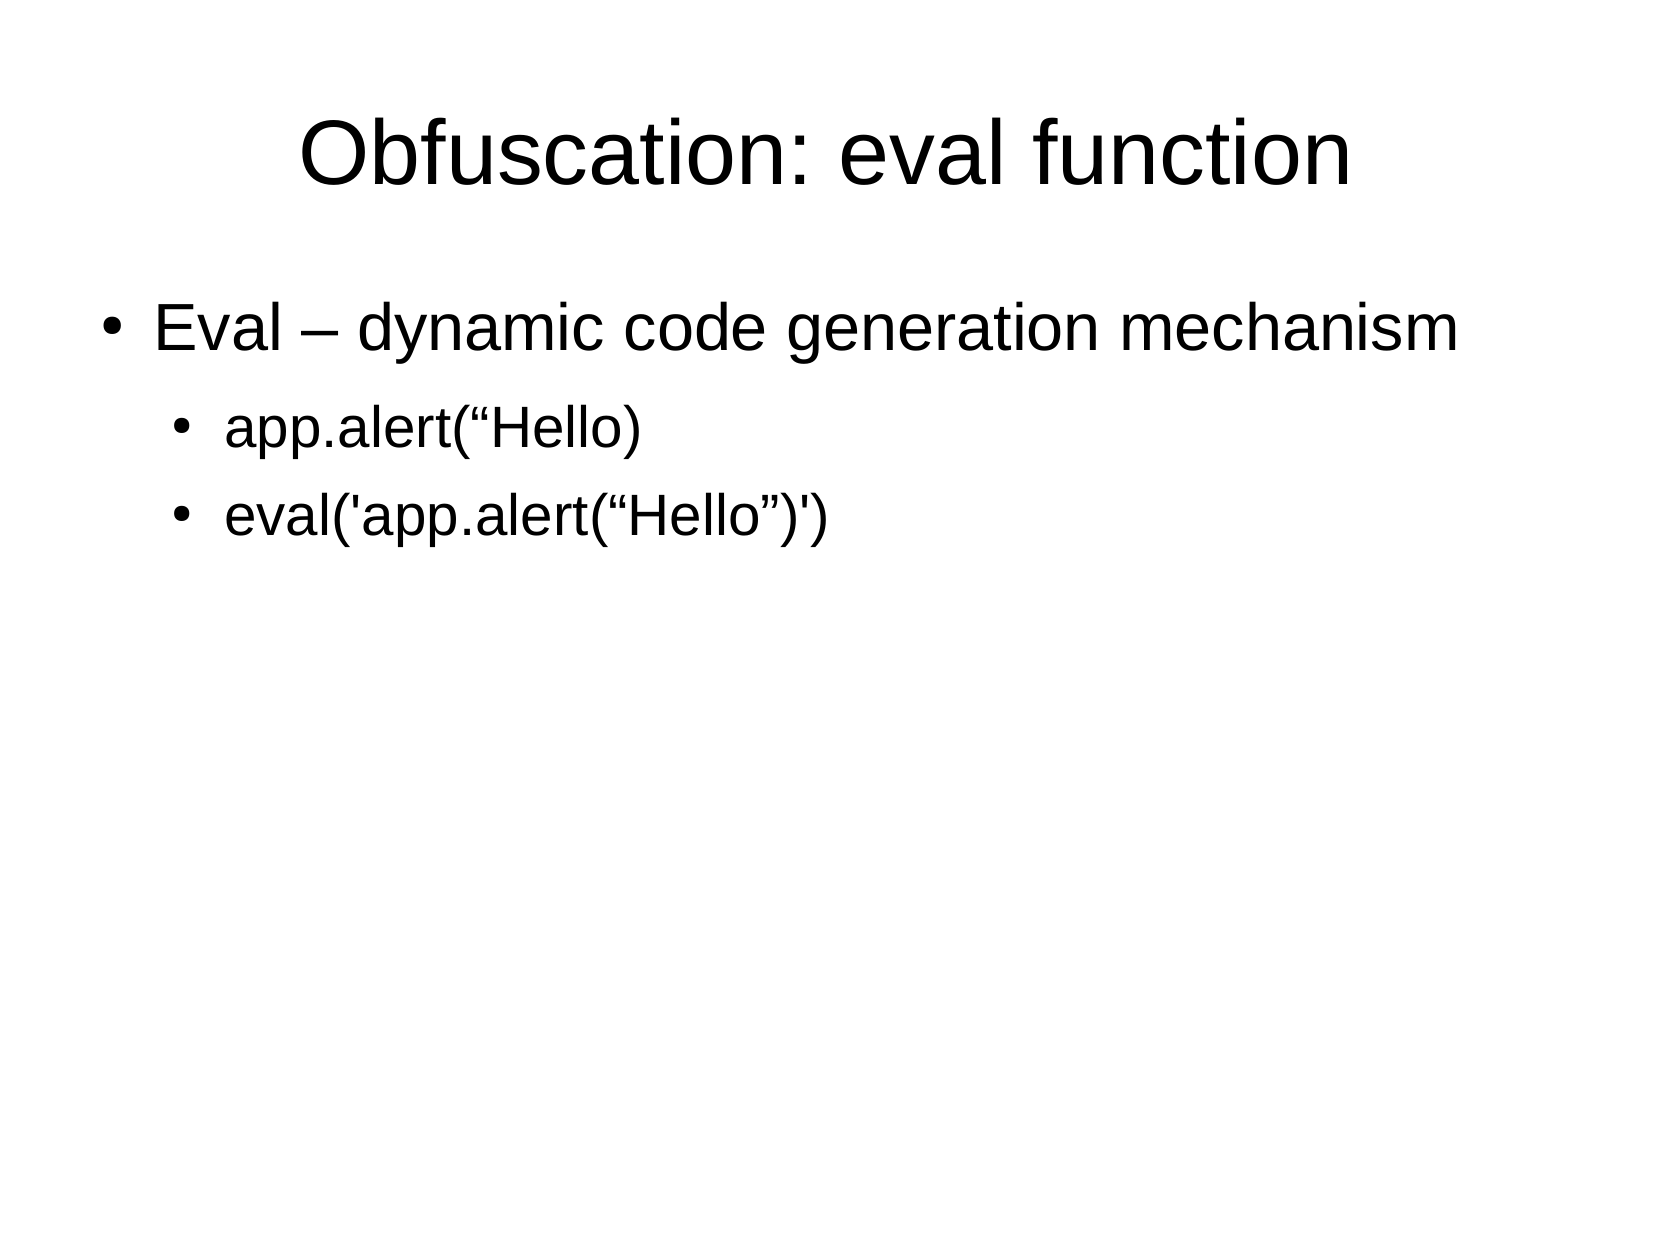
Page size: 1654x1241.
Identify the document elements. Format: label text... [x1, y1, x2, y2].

title Obfuscation: eval function [82, 49, 1571, 257]
list Eval – dynamic code generation mechanism app.alert(“Hello) eval('app.alert(“Hello”)') [82, 290, 1571, 1109]
